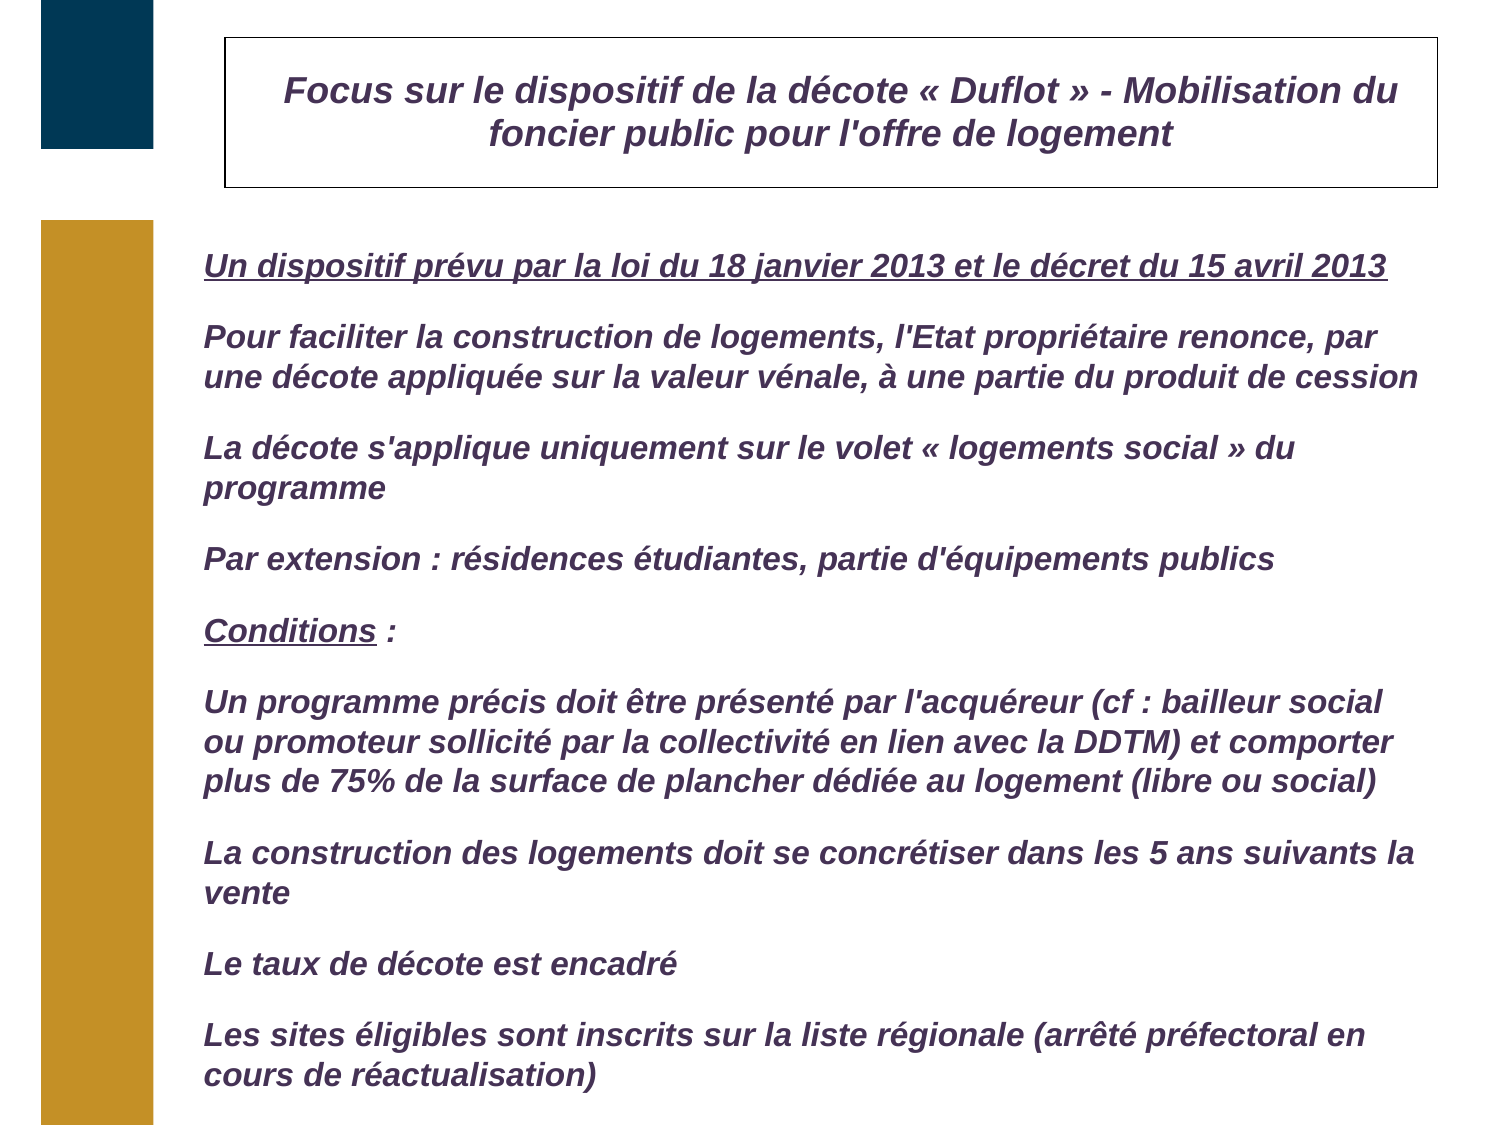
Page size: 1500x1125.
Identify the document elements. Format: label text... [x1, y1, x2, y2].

text_box Un dispositif prévu par la loi du 18 janvier 2013 et le décret du 15 avril 2013 Pour faciliter la construction de logements, l'Etat propriétaire renonce, par une décote appliquée sur la valeur vénale, à une partie du produit de cession La décote s'applique uniquement sur le volet « logements social » du programme Par extension : résidences étudiantes, partie d'équipements publics Conditions : Un programme précis doit être présenté par l'acquéreur (cf : bailleur social ou promoteur sollicité par la collectivité en lien avec la DDTM) et comporter plus de 75% de la surface de plancher dédiée au logement (libre ou social) La construction des logements doit se concrétiser dans les 5 ans suivants la vente Le taux de décote est encadré Les sites éligibles sont inscrits sur la liste régionale (arrêté préfectoral en cours de réactualisation) [189, 165, 1442, 1125]
text_box Focus sur le dispositif de la décote « Duflot » - Mobilisation du foncier public pour l'offre de logement [225, 37, 1438, 188]
